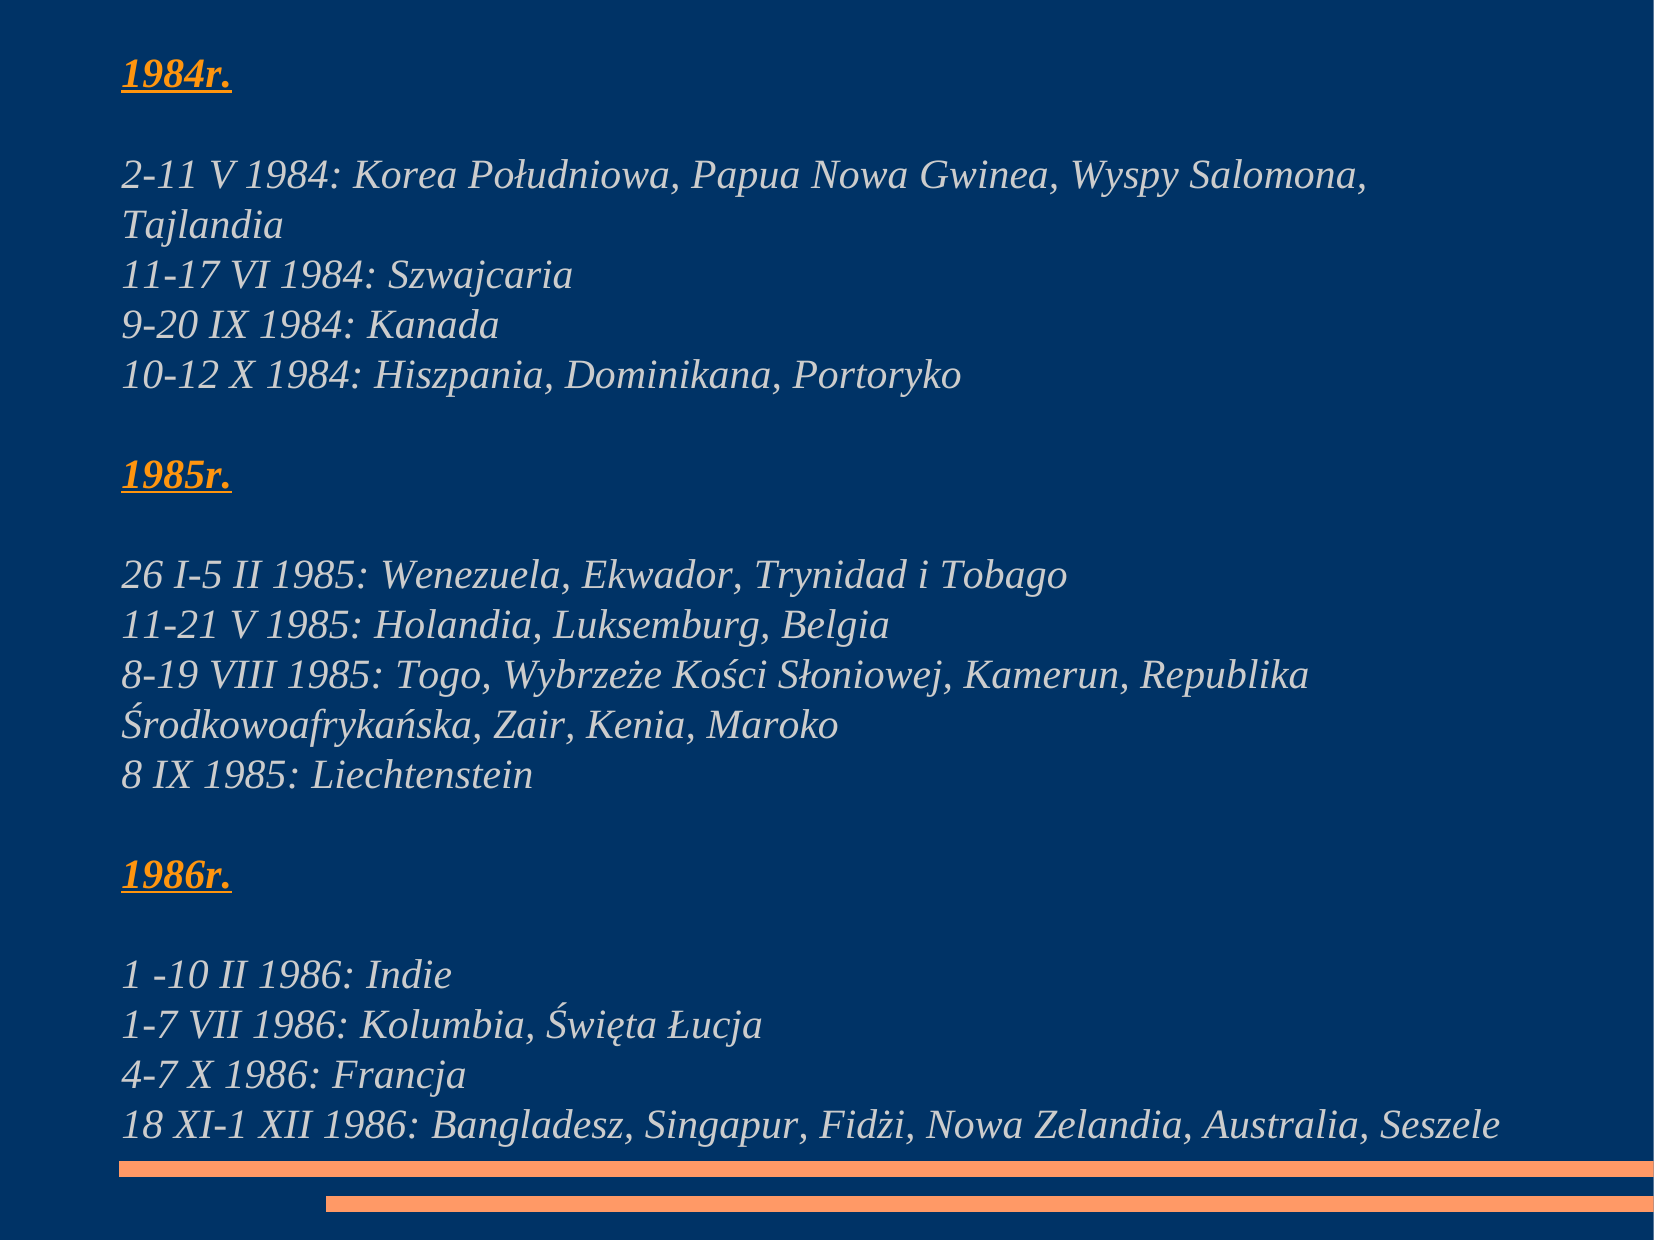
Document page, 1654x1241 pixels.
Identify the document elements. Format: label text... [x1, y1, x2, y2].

subtitle 1984r. 2-11 V 1984: Korea Południowa, Papua Nowa Gwinea, Wyspy Salomona, Tajlandia 11-17 VI 1984: Szwajcaria 9-20 IX 1984: Kanada 10-12 X 1984: Hiszpania, Dominikana, Portoryko 1985r. 26 I-5 II 1985: Wenezuela, Ekwador, Trynidad i Tobago 11-21 V 1985: Holandia, Luksemburg, Belgia 8-19 VIII 1985: Togo, Wybrzeże Kości Słoniowej, Kamerun, Republika Środkowoafrykańska, Zair, Kenia, Maroko 8 IX 1985: Liechtenstein 1986r. 1 -10 II 1986: Indie 1-7 VII 1986: Kolumbia, Święta Łucja 4-7 X 1986: Francja 18 XI-1 XII 1986: Bangladesz, Singapur, Fidżi, Nowa Zelandia, Australia, Seszele [121, 46, 1534, 1132]
